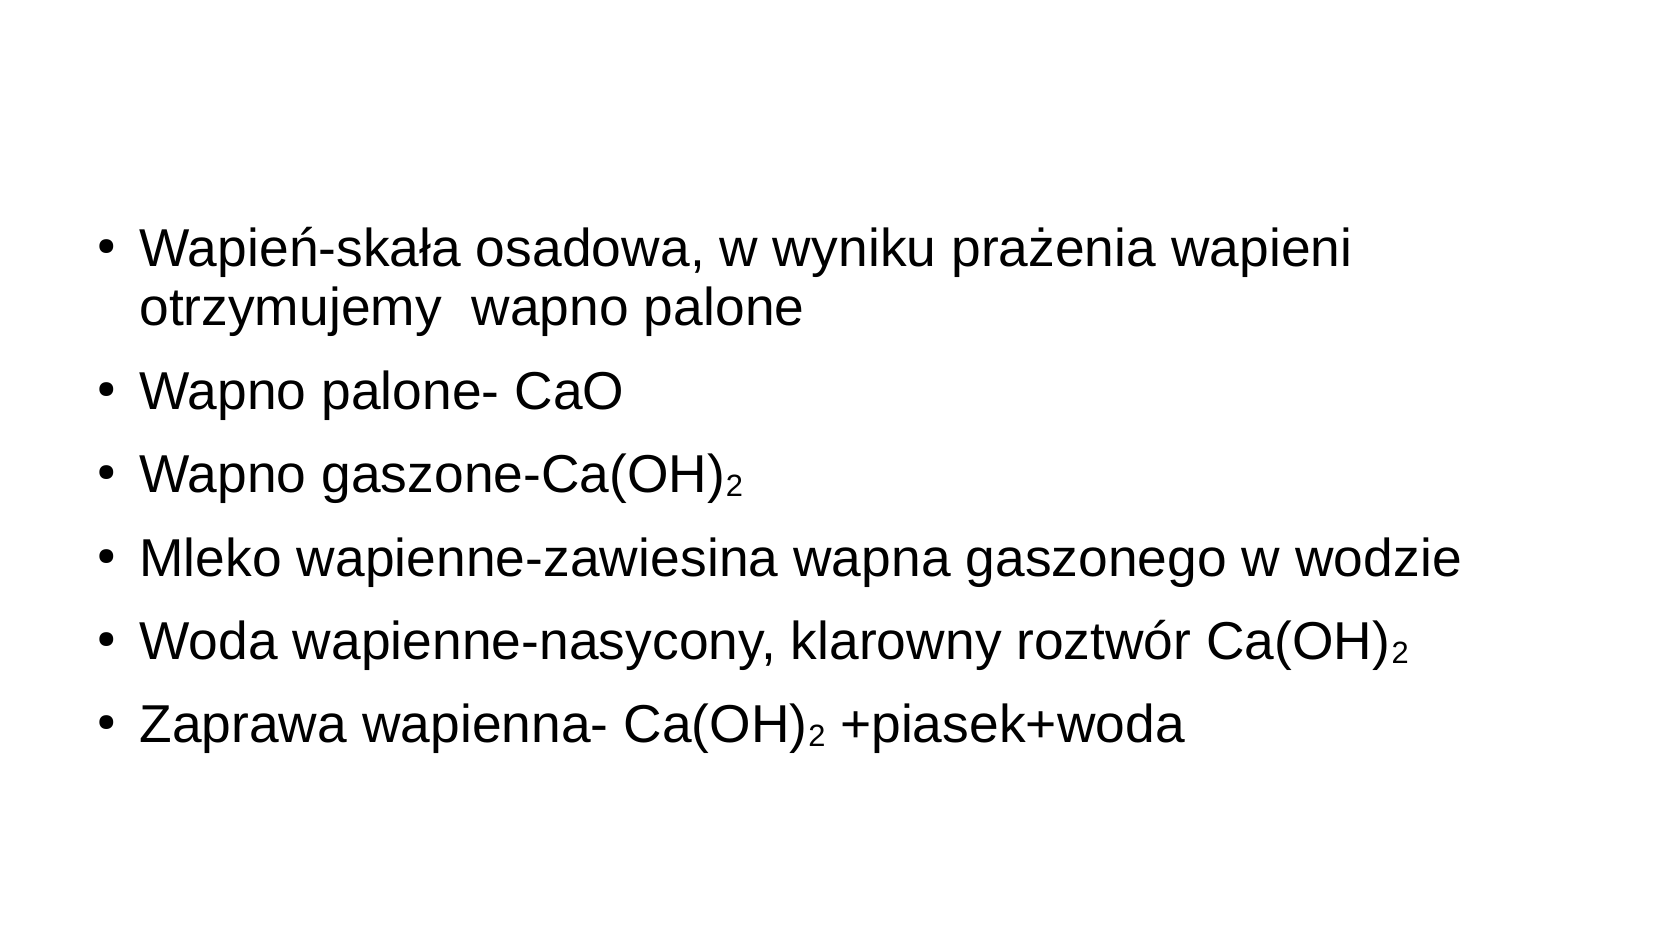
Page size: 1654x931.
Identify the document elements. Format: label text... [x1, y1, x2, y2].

list Wapień-skała osadowa, w wyniku prażenia wapieni otrzymujemy wapno palone Wapno palone- CaO Wapno gaszone-Ca(OH)2 Mleko wapienne-zawiesina wapna gaszonego w wodzie Woda wapienne-nasycony, klarowny roztwór Ca(OH)2 Zaprawa wapienna- Ca(OH)2 +piasek+woda [82, 217, 1571, 758]
